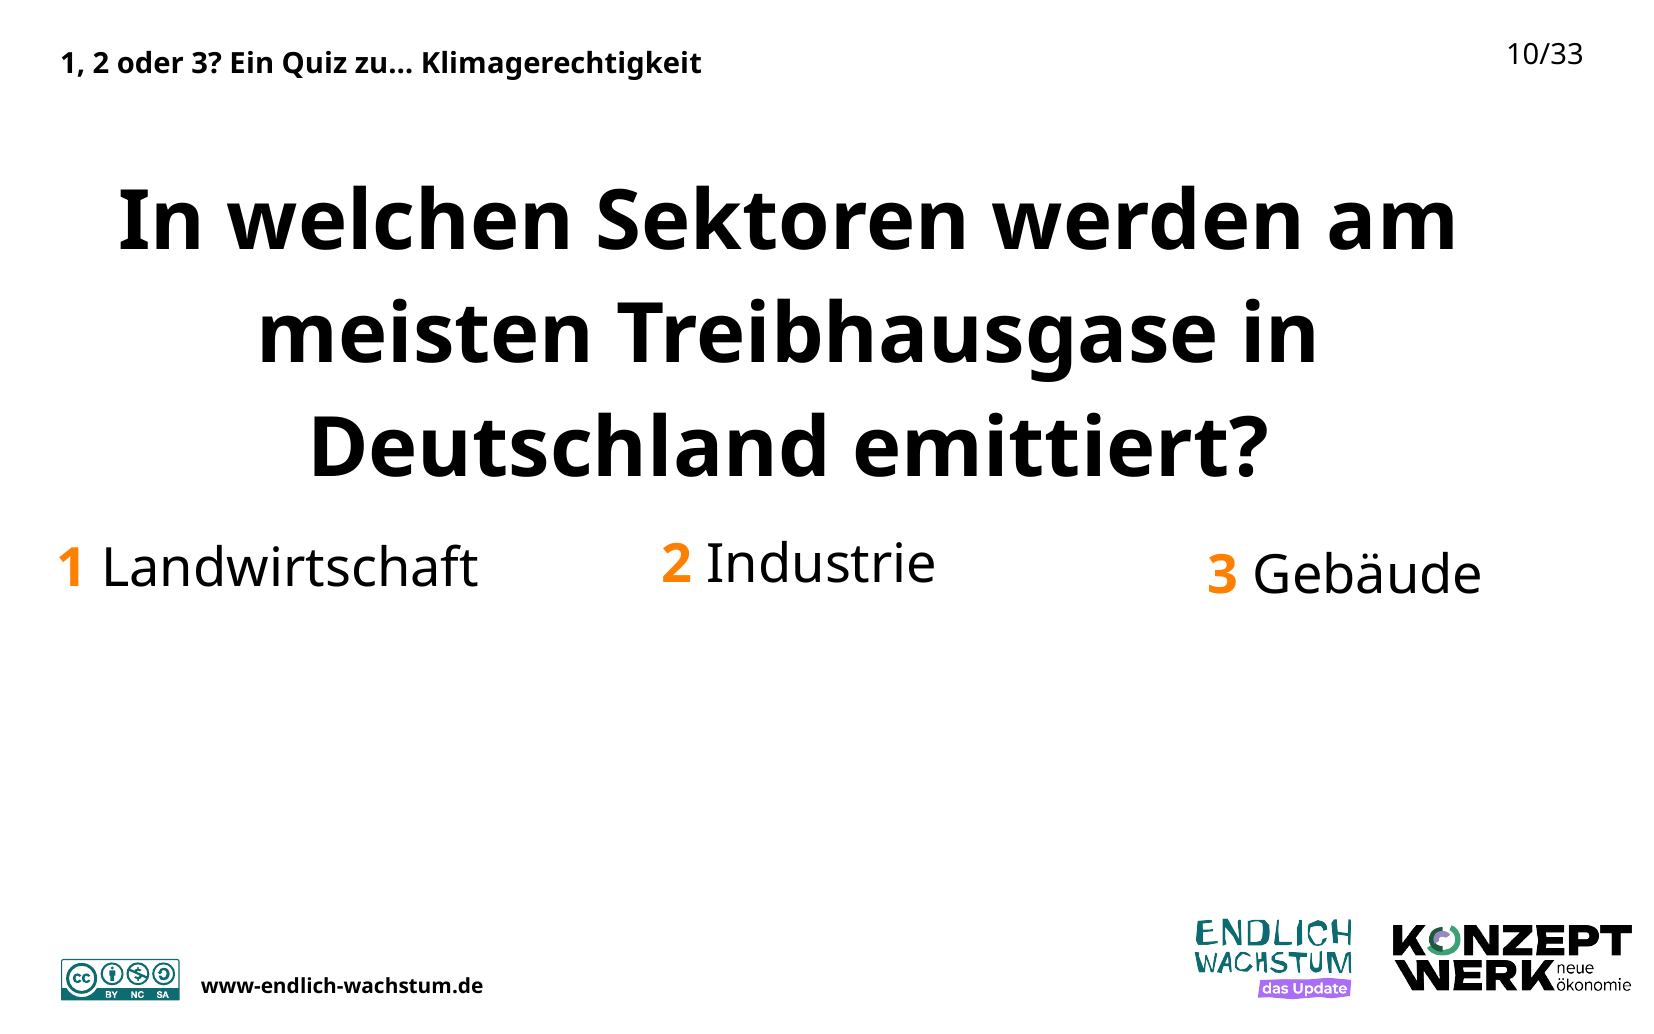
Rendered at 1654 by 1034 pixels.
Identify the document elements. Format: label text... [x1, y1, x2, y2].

text_box 3 Gebäude [1122, 528, 1583, 665]
text_box 2 Industrie [575, 517, 1137, 805]
picture [1176, 900, 1374, 1011]
text_box 1 Landwirtschaft [0, 521, 502, 657]
picture [1387, 917, 1636, 997]
title In welchen Sektoren werden am meisten Treibhausgase in Deutschland emittiert? [118, 160, 1607, 513]
